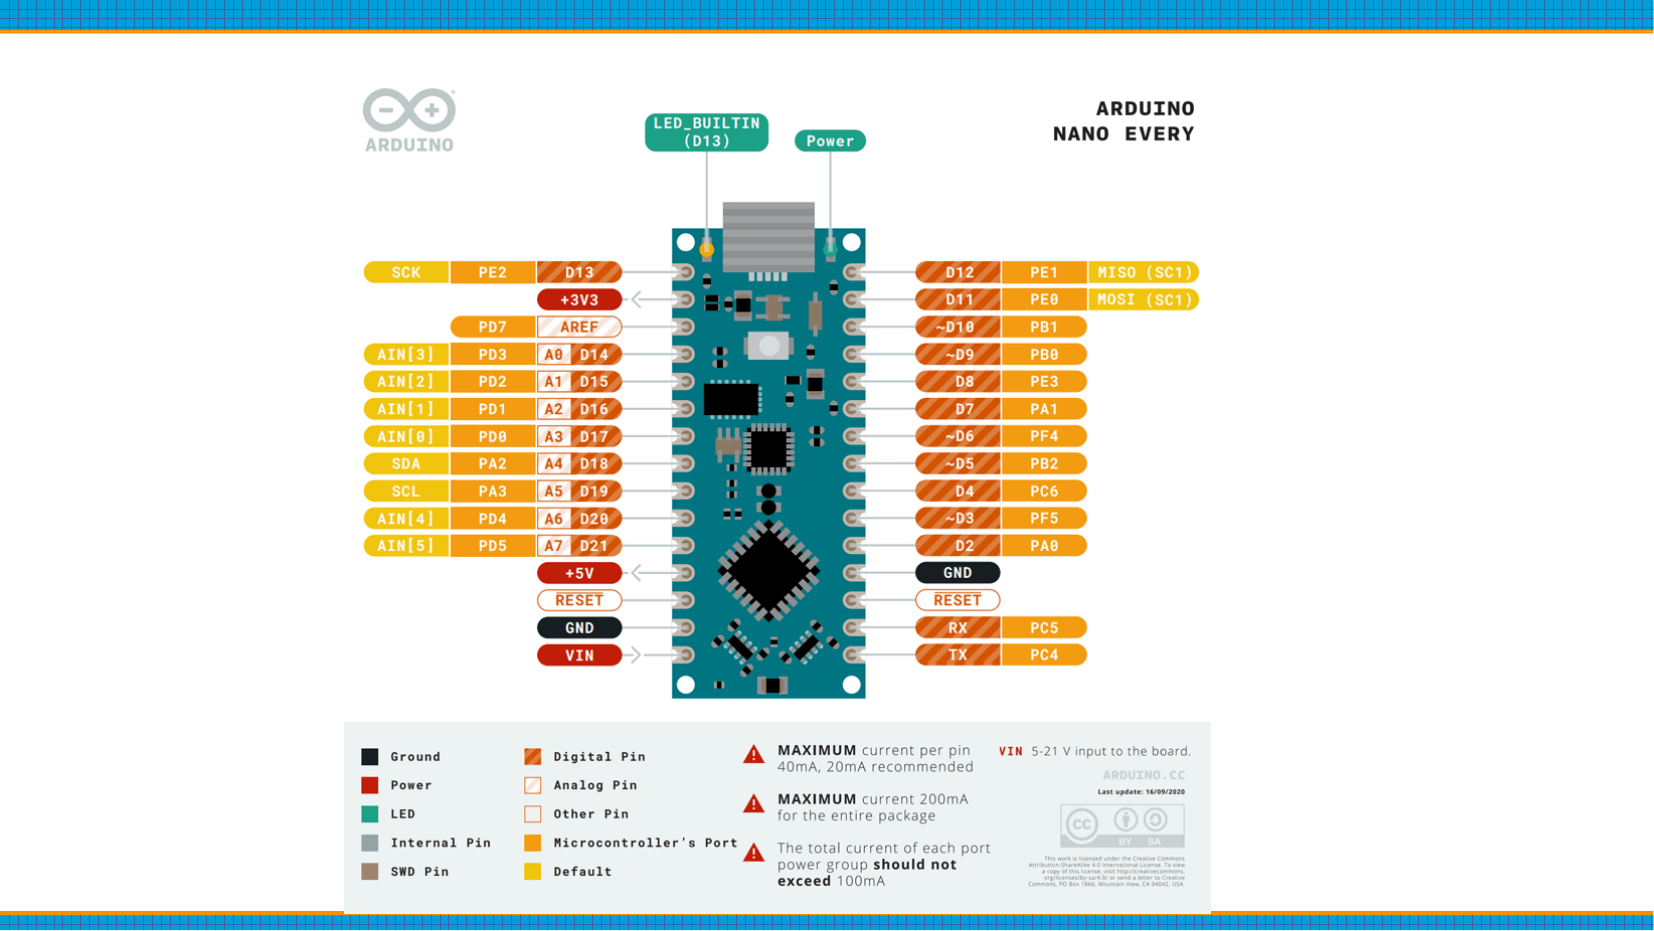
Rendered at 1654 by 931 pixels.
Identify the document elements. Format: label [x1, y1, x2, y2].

picture [344, 58, 1211, 914]
